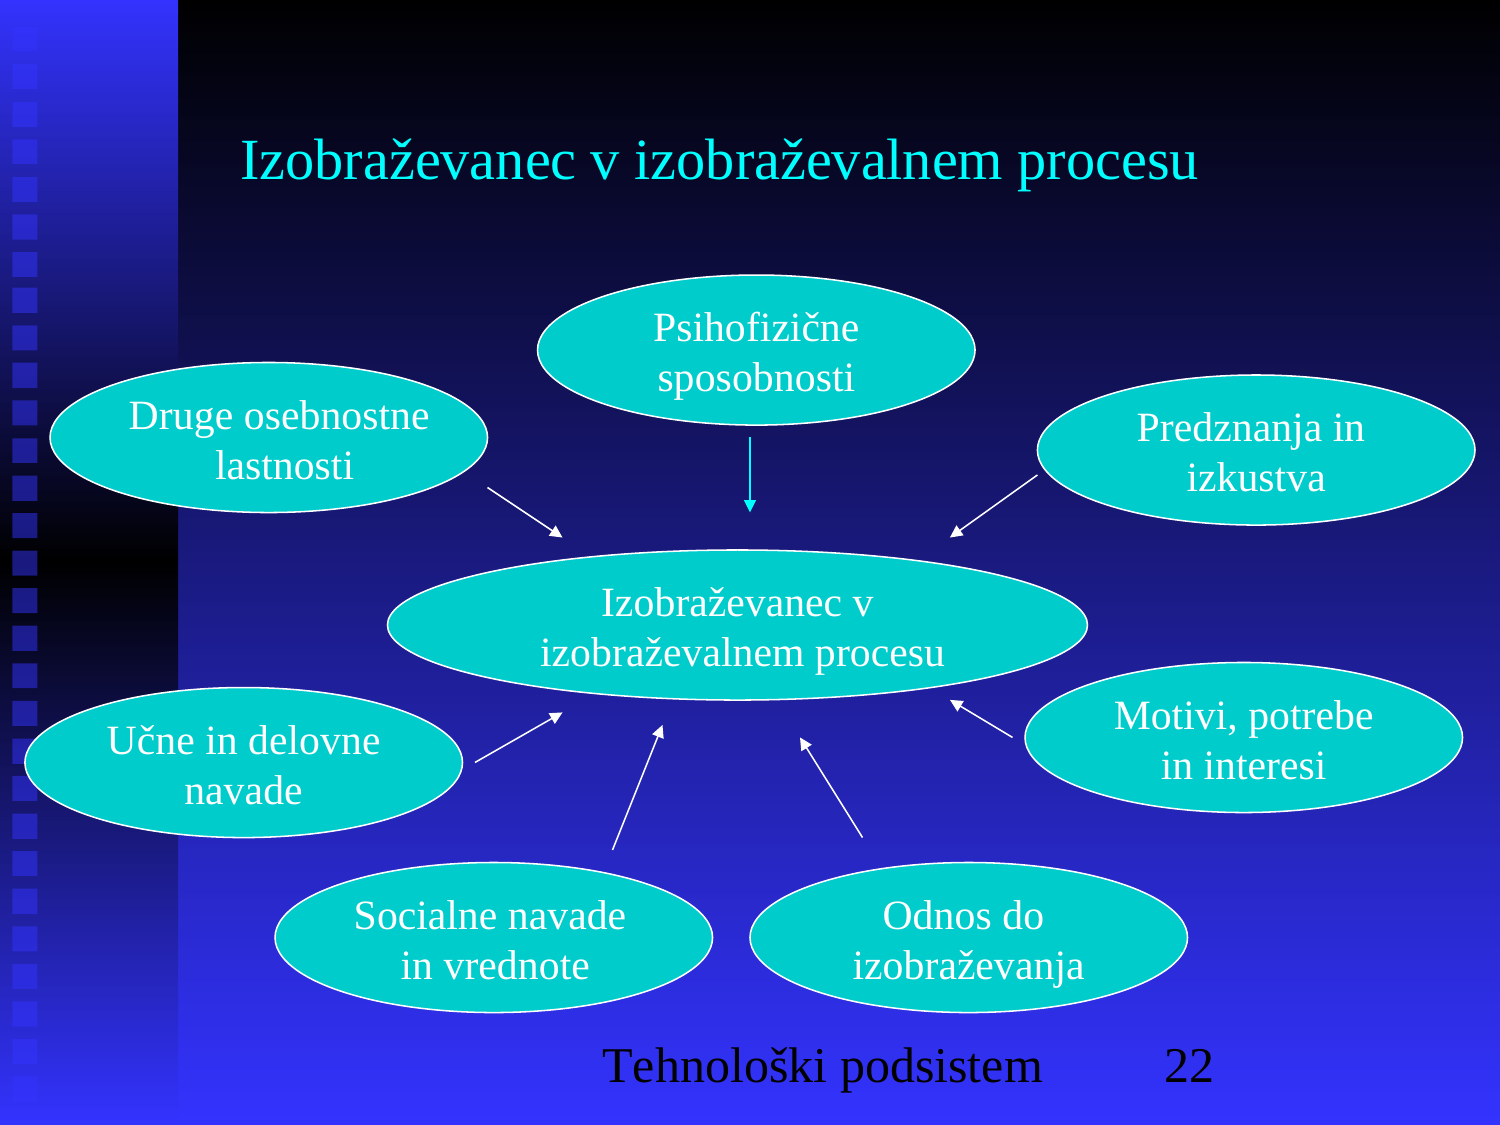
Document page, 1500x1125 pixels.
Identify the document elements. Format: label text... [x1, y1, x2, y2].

text_box Učne in delovne navade [24, 687, 463, 838]
title Izobraževanec v izobraževalnem procesu [225, 62, 1500, 250]
text_box Predznanja in izkustva [1037, 375, 1476, 526]
text_box Psihofizične sposobnosti [537, 275, 976, 426]
text_box Izobraževanec v izobraževalnem procesu [387, 549, 1088, 701]
text_box Socialne navade in vrednote [275, 862, 713, 1013]
text_box Motivi, potrebe in interesi [1025, 662, 1463, 813]
text_box Druge osebnostne lastnosti [50, 362, 488, 513]
text_box Odnos do izobraževanja [750, 862, 1188, 1013]
